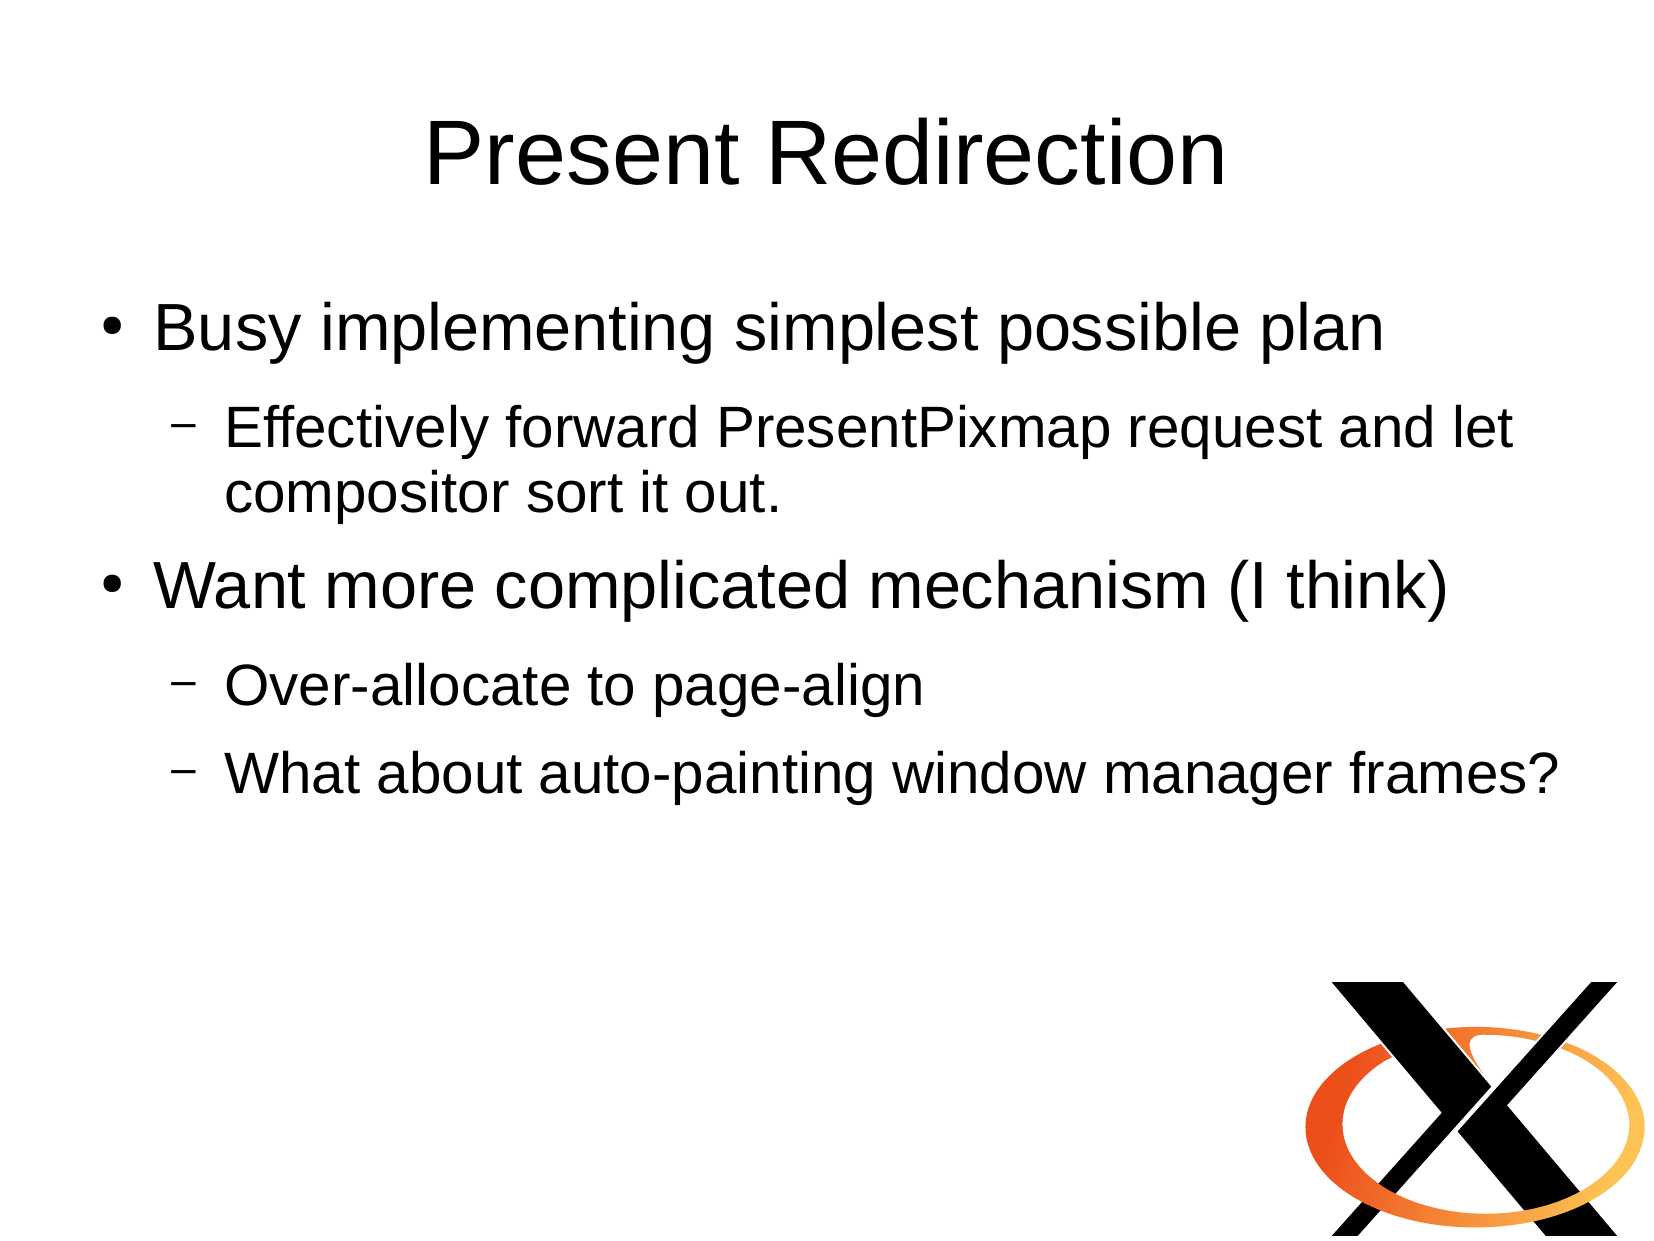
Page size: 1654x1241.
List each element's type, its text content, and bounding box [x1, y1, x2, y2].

list Busy implementing simplest possible plan Effectively forward PresentPixmap request and let compositor sort it out. Want more complicated mechanism (I think) Over-allocate to page-align What about auto-painting window manager frames? [82, 290, 1571, 1010]
title Present Redirection [82, 49, 1571, 257]
